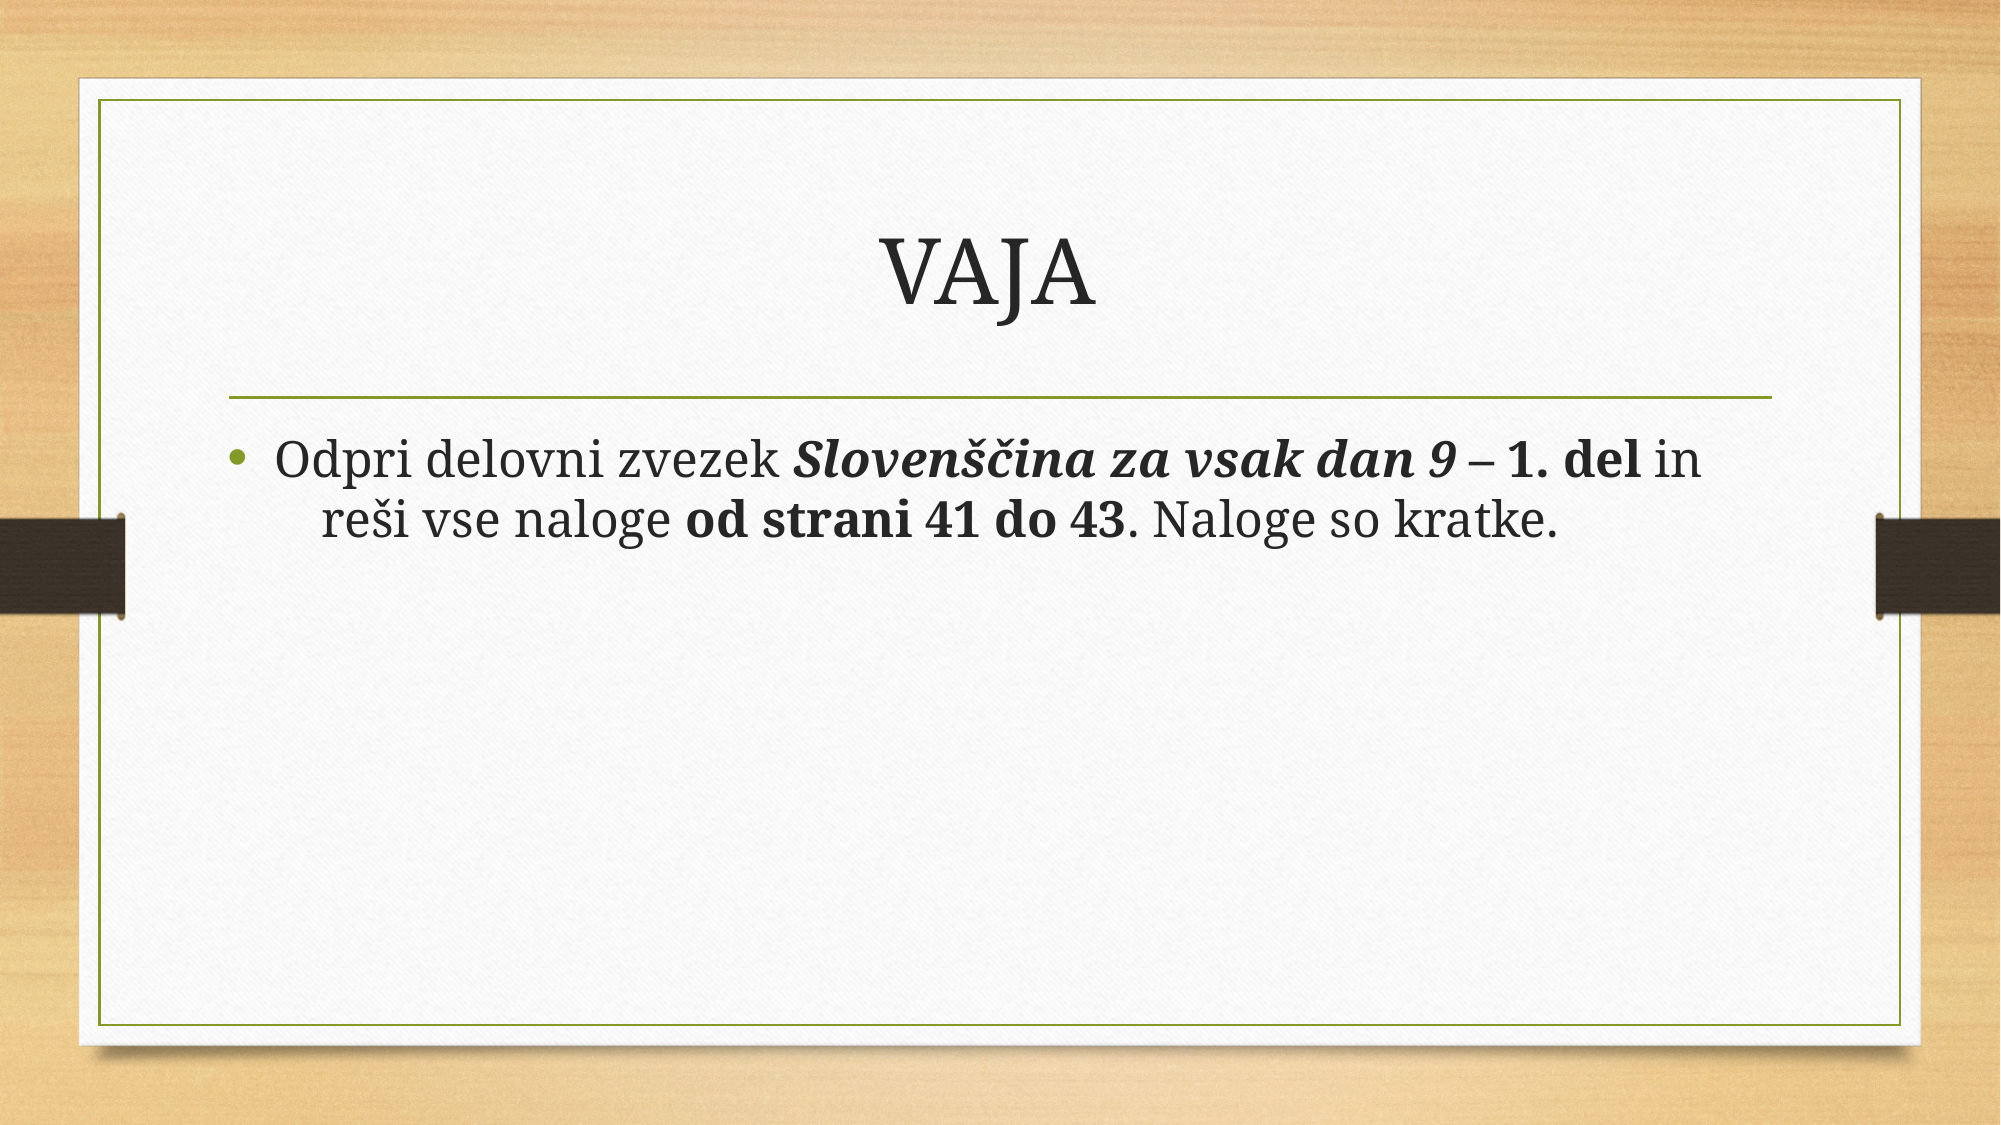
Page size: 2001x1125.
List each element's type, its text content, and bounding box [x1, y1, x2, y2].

list Odpri delovni zvezek Slovenščina za vsak dan 9 – 1. del in reši vse naloge od strani 41 do 43. Naloge so kratke. [212, 419, 1788, 964]
title VAJA [212, 161, 1788, 376]
